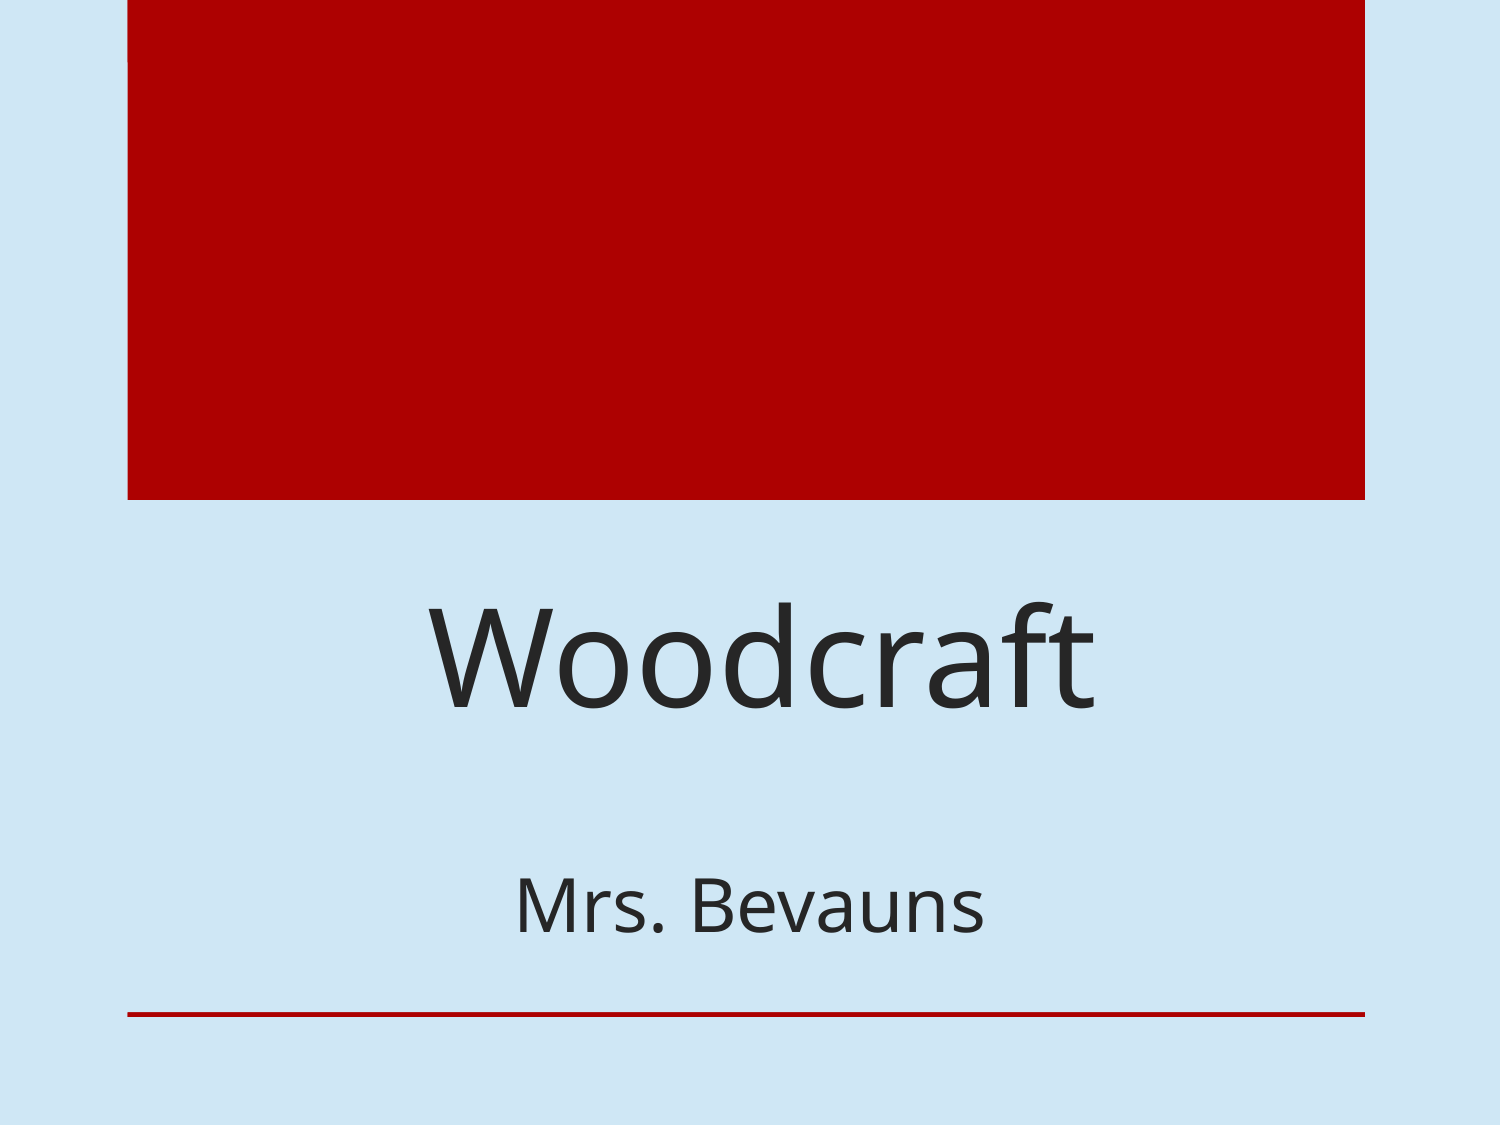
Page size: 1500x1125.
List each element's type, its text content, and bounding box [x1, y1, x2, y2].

title Woodcraft [112, 562, 1413, 813]
subtitle Mrs. Bevauns [125, 849, 1375, 1013]
